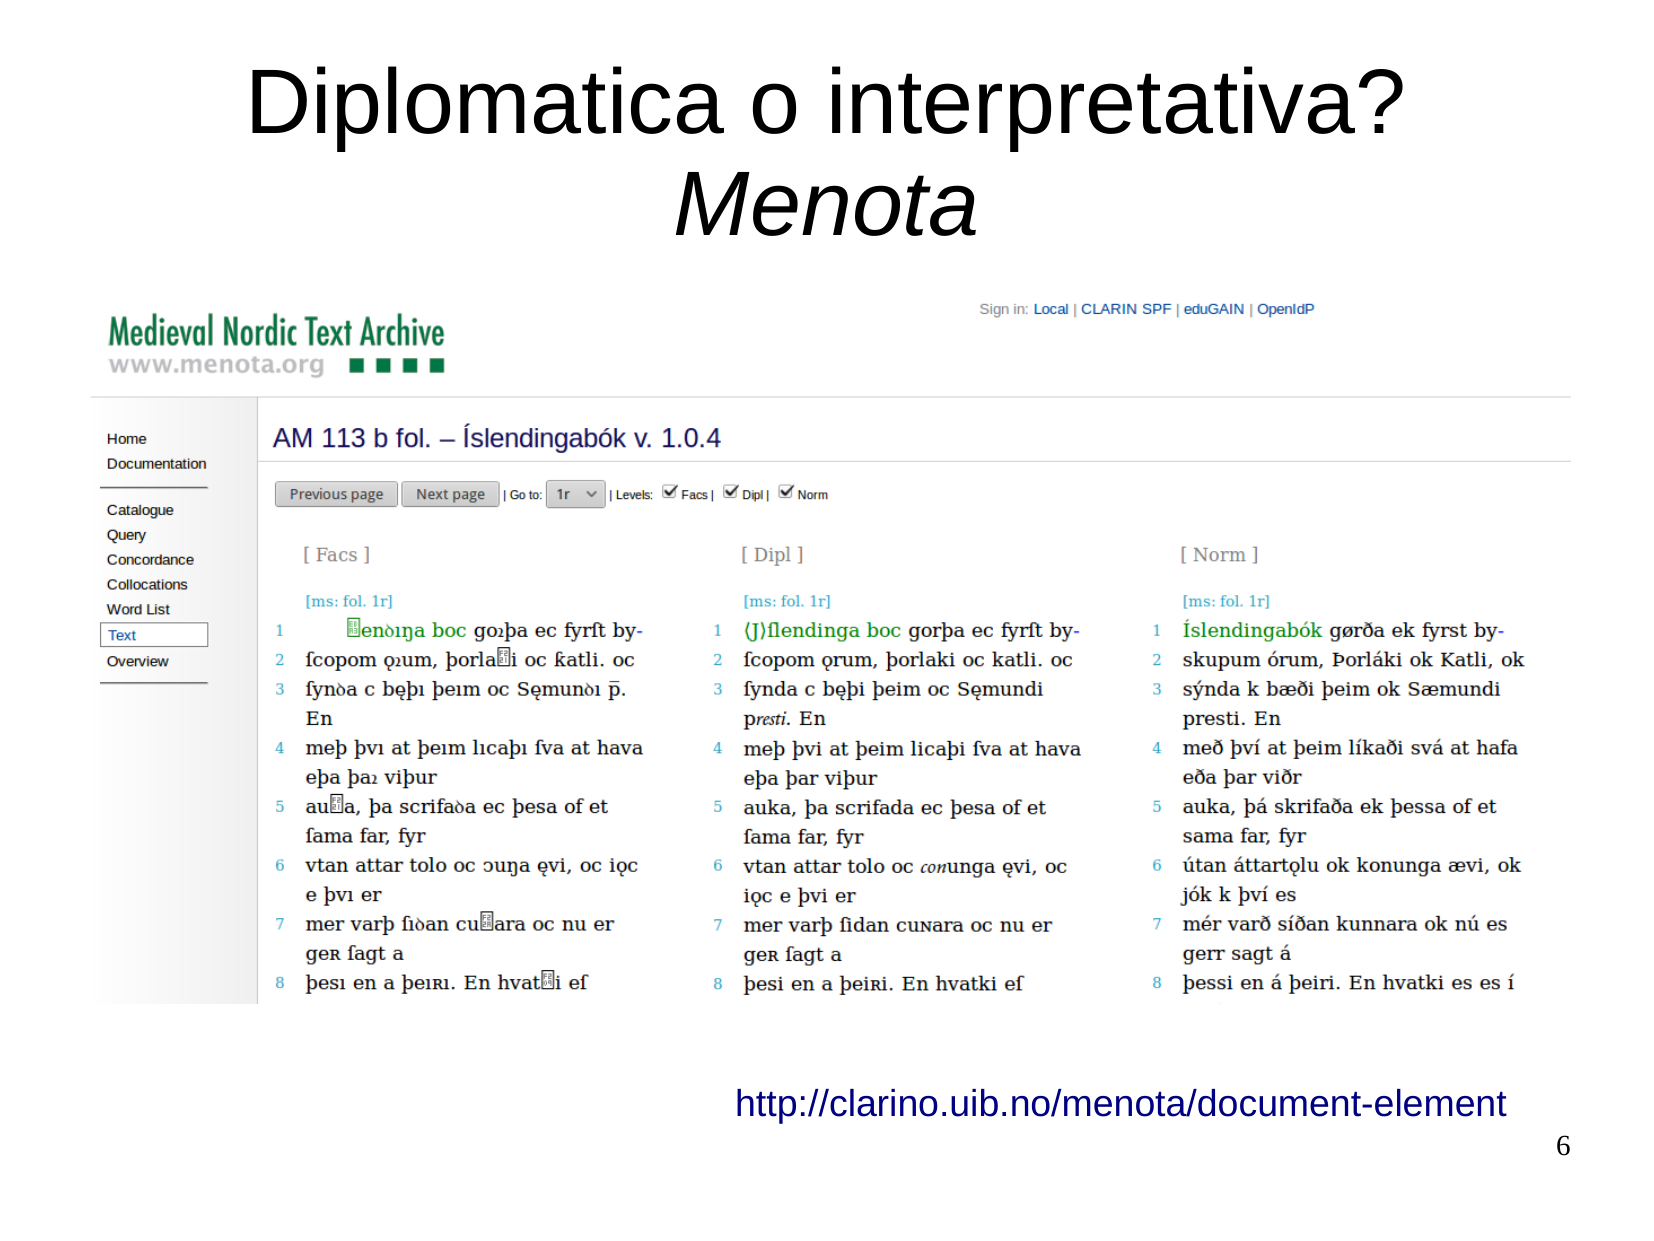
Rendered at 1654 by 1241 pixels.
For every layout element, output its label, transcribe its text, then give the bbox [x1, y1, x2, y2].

picture [82, 296, 1571, 1004]
text_box http://clarino.uib.no/menota/document-element [720, 1074, 1548, 1174]
title Diplomatica o interpretativa? Menota [82, 49, 1571, 257]
